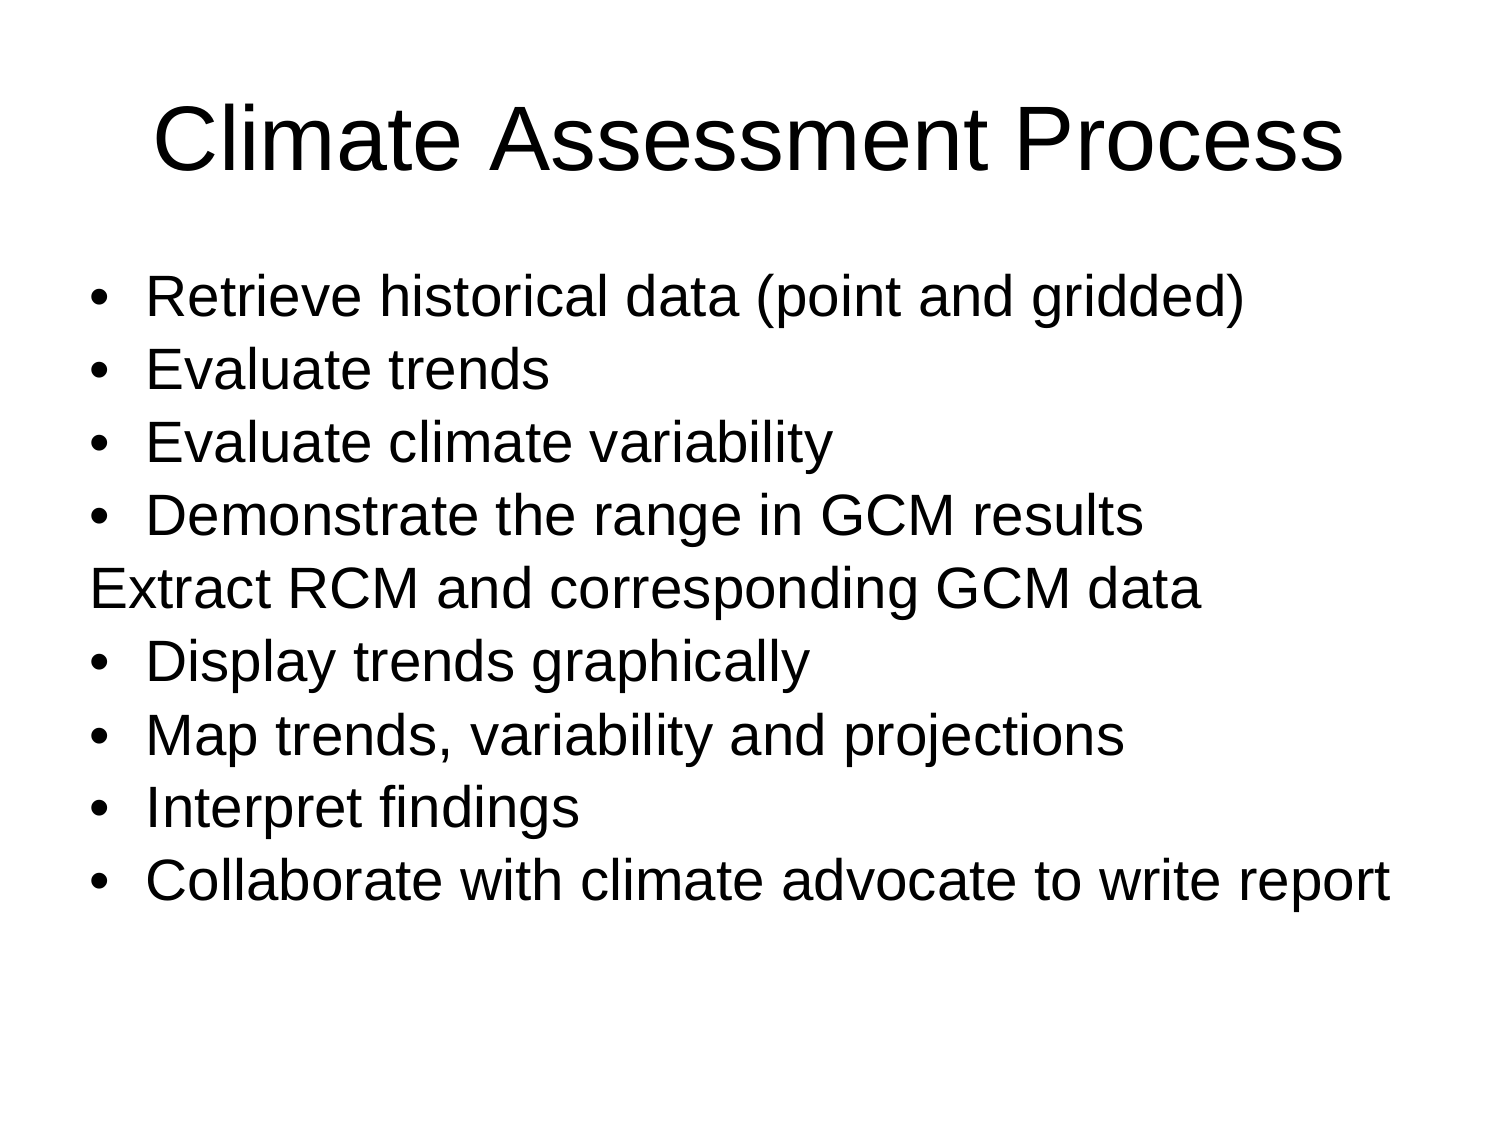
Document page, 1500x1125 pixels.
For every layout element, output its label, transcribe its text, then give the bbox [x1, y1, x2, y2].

list • Retrieve historical data (point and gridded) • Evaluate trends • Evaluate climate variability • Demonstrate the range in GCM results Extract RCM and corresponding GCM data • Display trends graphically • Map trends, variability and projections • Interpret findings • Collaborate with climate advocate to write report [75, 262, 1426, 1006]
title Climate Assessment Process [75, 45, 1426, 233]
